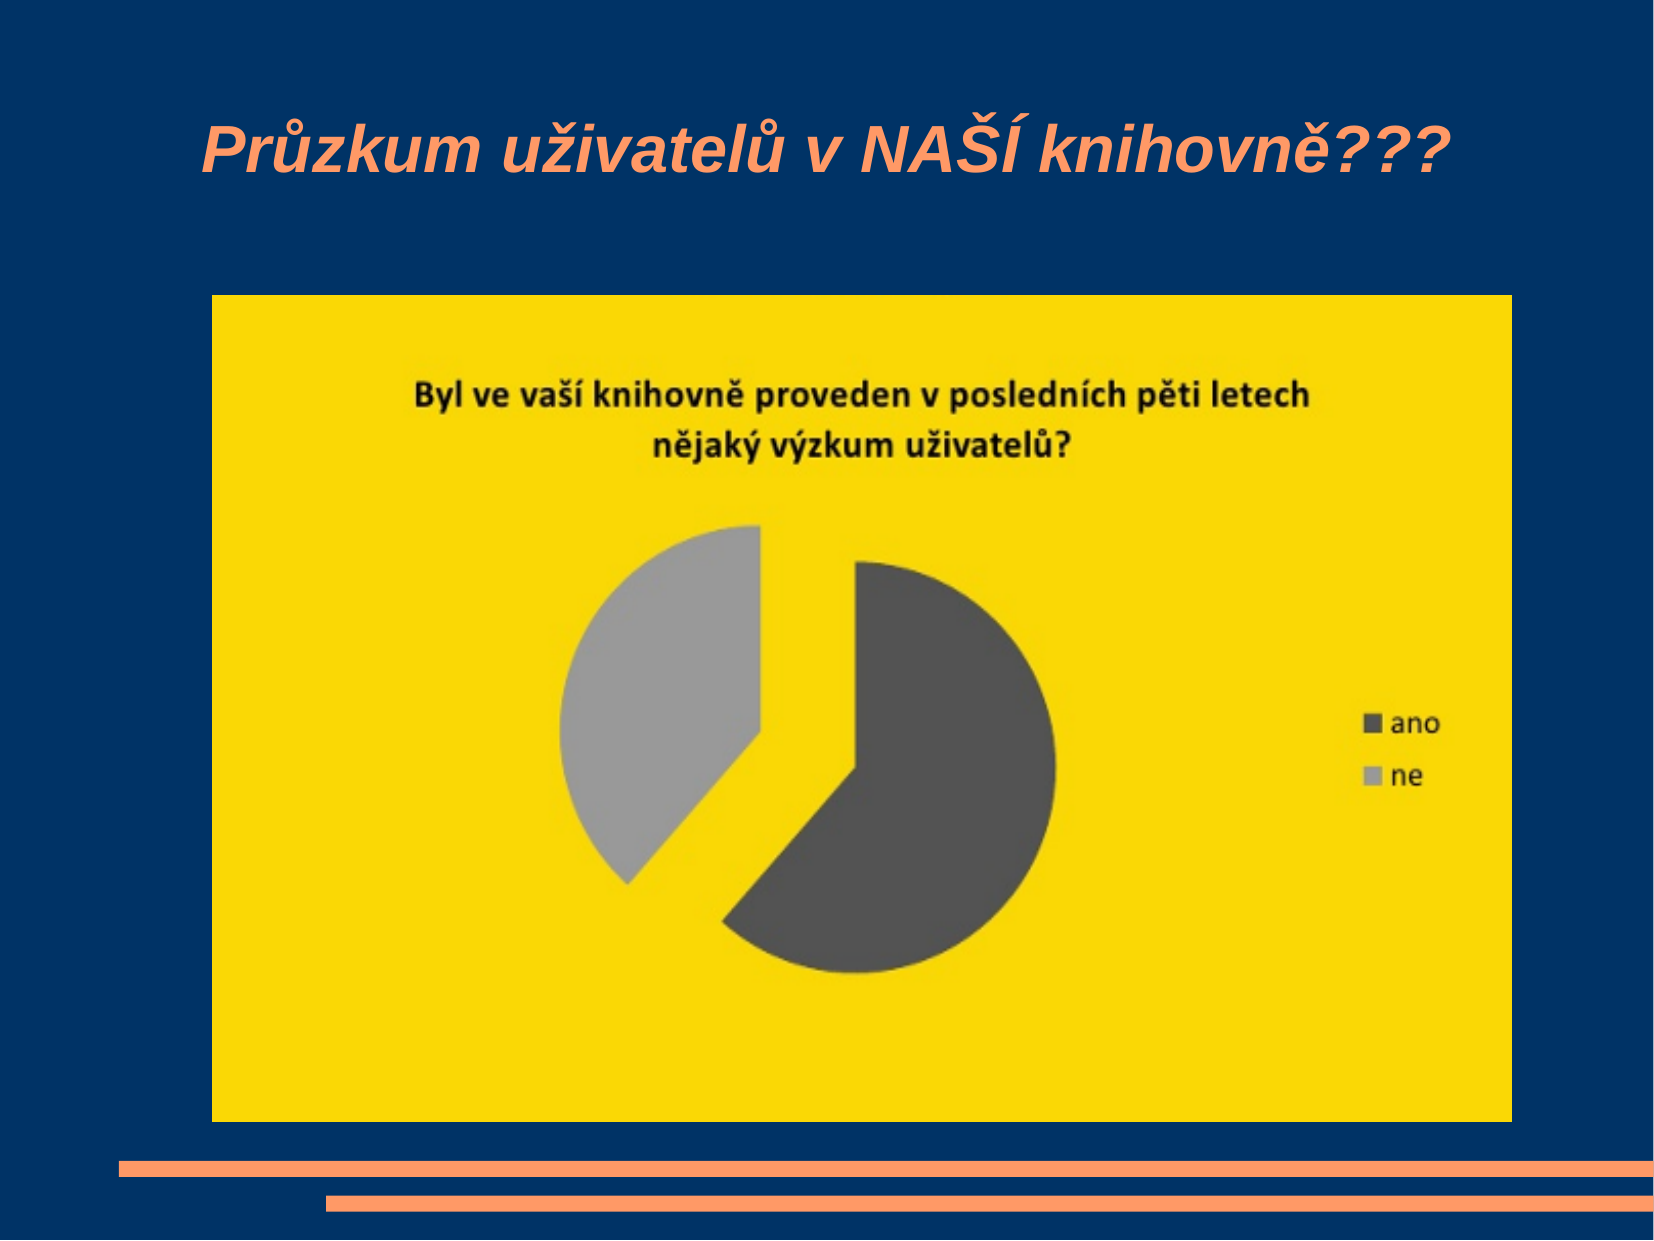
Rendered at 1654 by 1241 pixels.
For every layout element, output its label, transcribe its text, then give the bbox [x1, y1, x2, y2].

picture [212, 295, 1512, 1123]
title Průzkum uživatelů v NAŠÍ knihovně??? [121, 46, 1534, 254]
